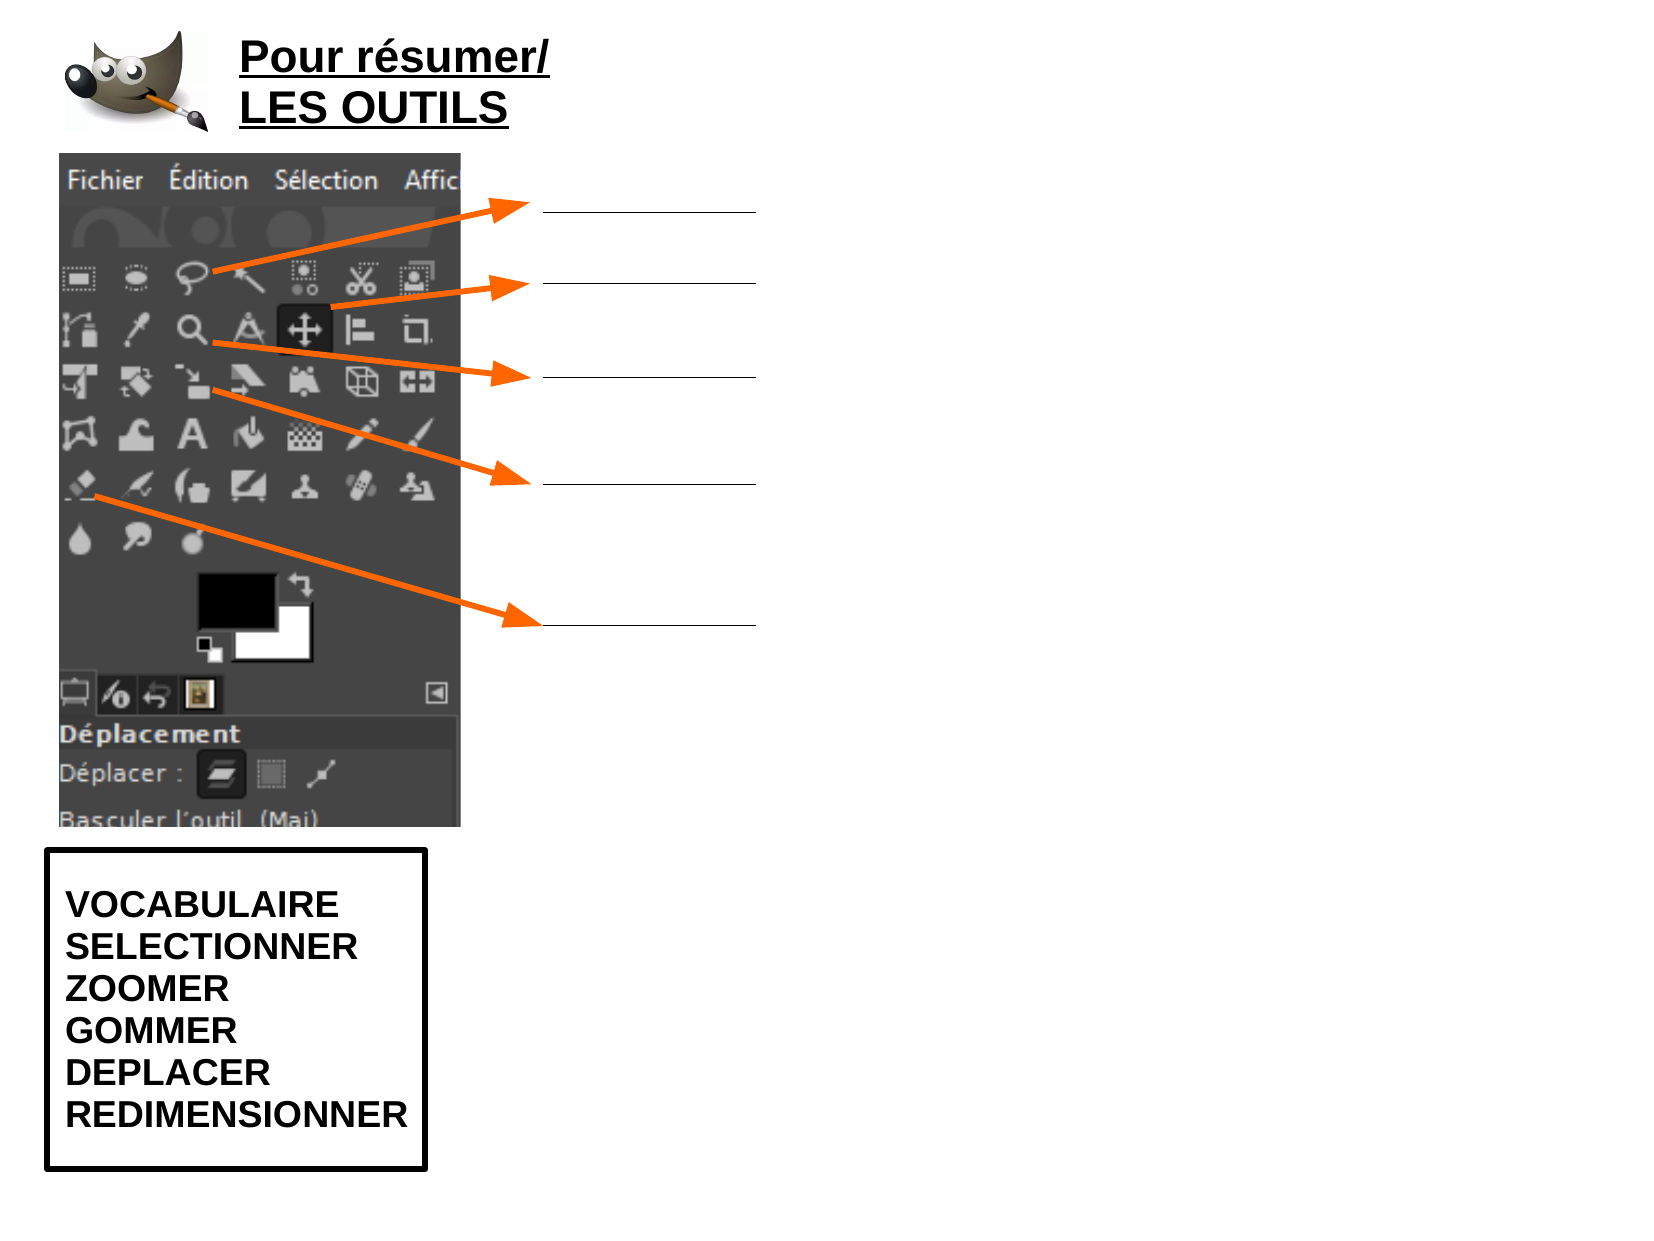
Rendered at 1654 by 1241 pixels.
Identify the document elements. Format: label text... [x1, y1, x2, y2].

text_box Pour résumer/ LES OUTILS [224, 23, 993, 143]
picture [59, 153, 461, 827]
picture [65, 31, 208, 132]
text_box VOCABULAIRE SELECTIONNER ZOOMER GOMMER DEPLACER REDIMENSIONNER [47, 850, 426, 1170]
